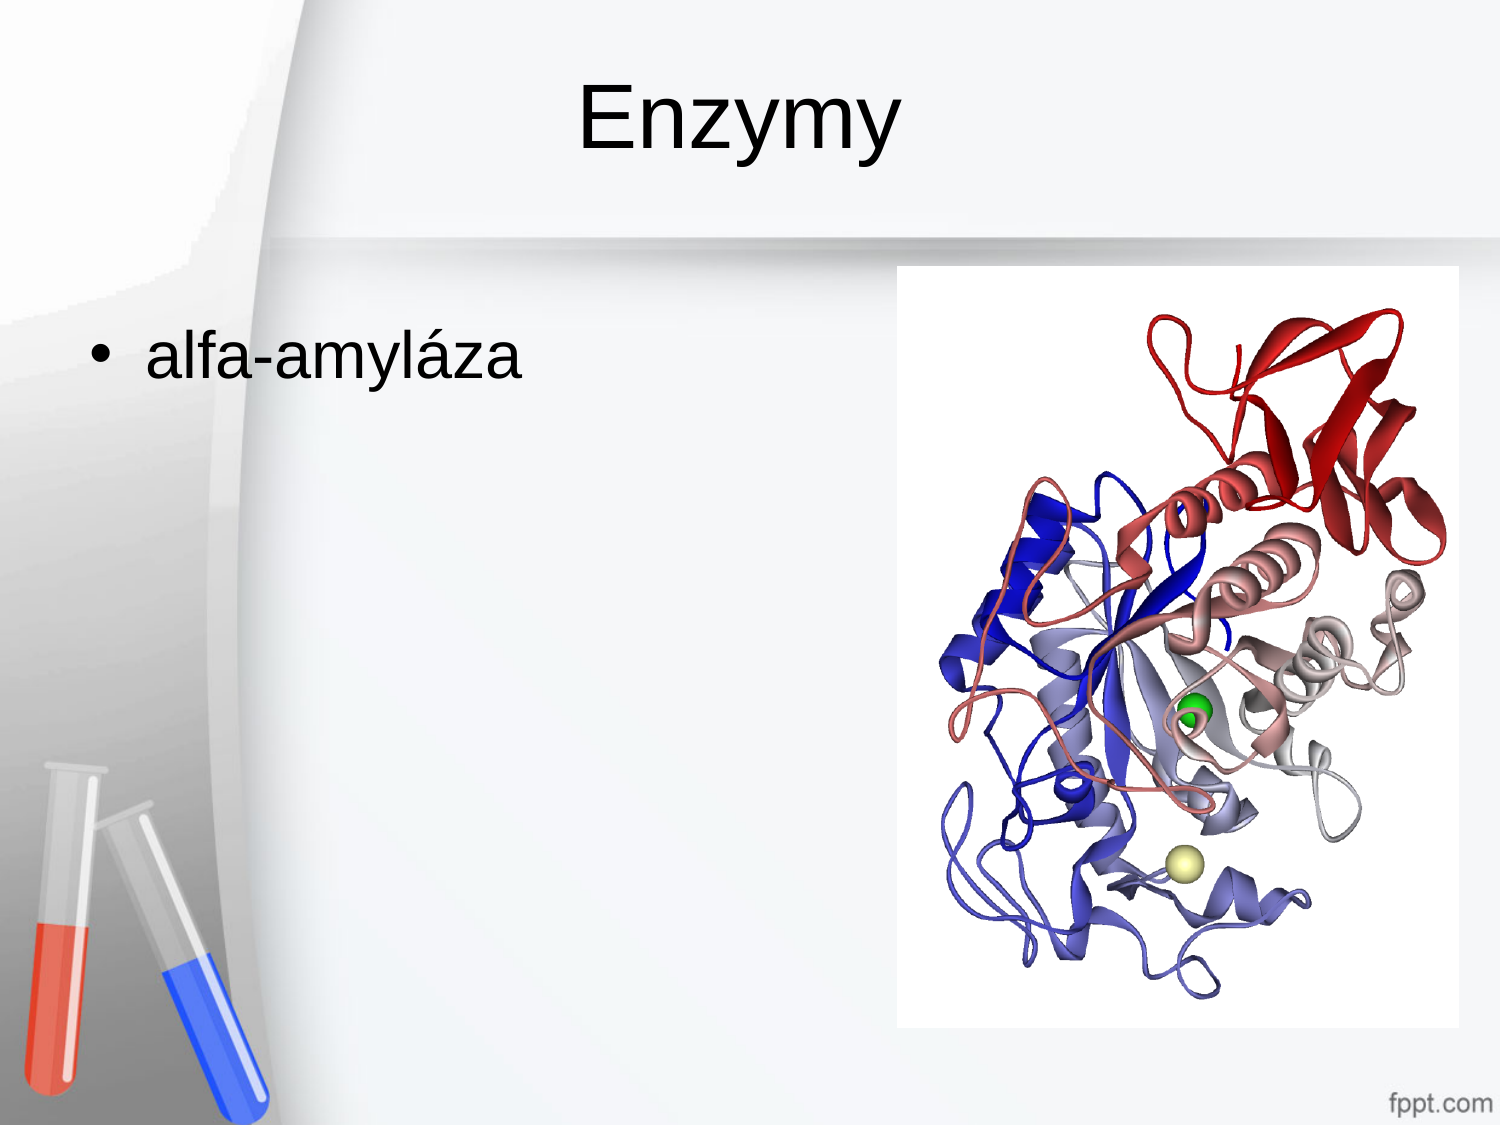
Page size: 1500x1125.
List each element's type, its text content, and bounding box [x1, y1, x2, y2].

title Enzymy [64, 30, 1415, 192]
picture [0, 0, 1500, 1125]
list alfa-amyláza [75, 304, 1426, 1047]
